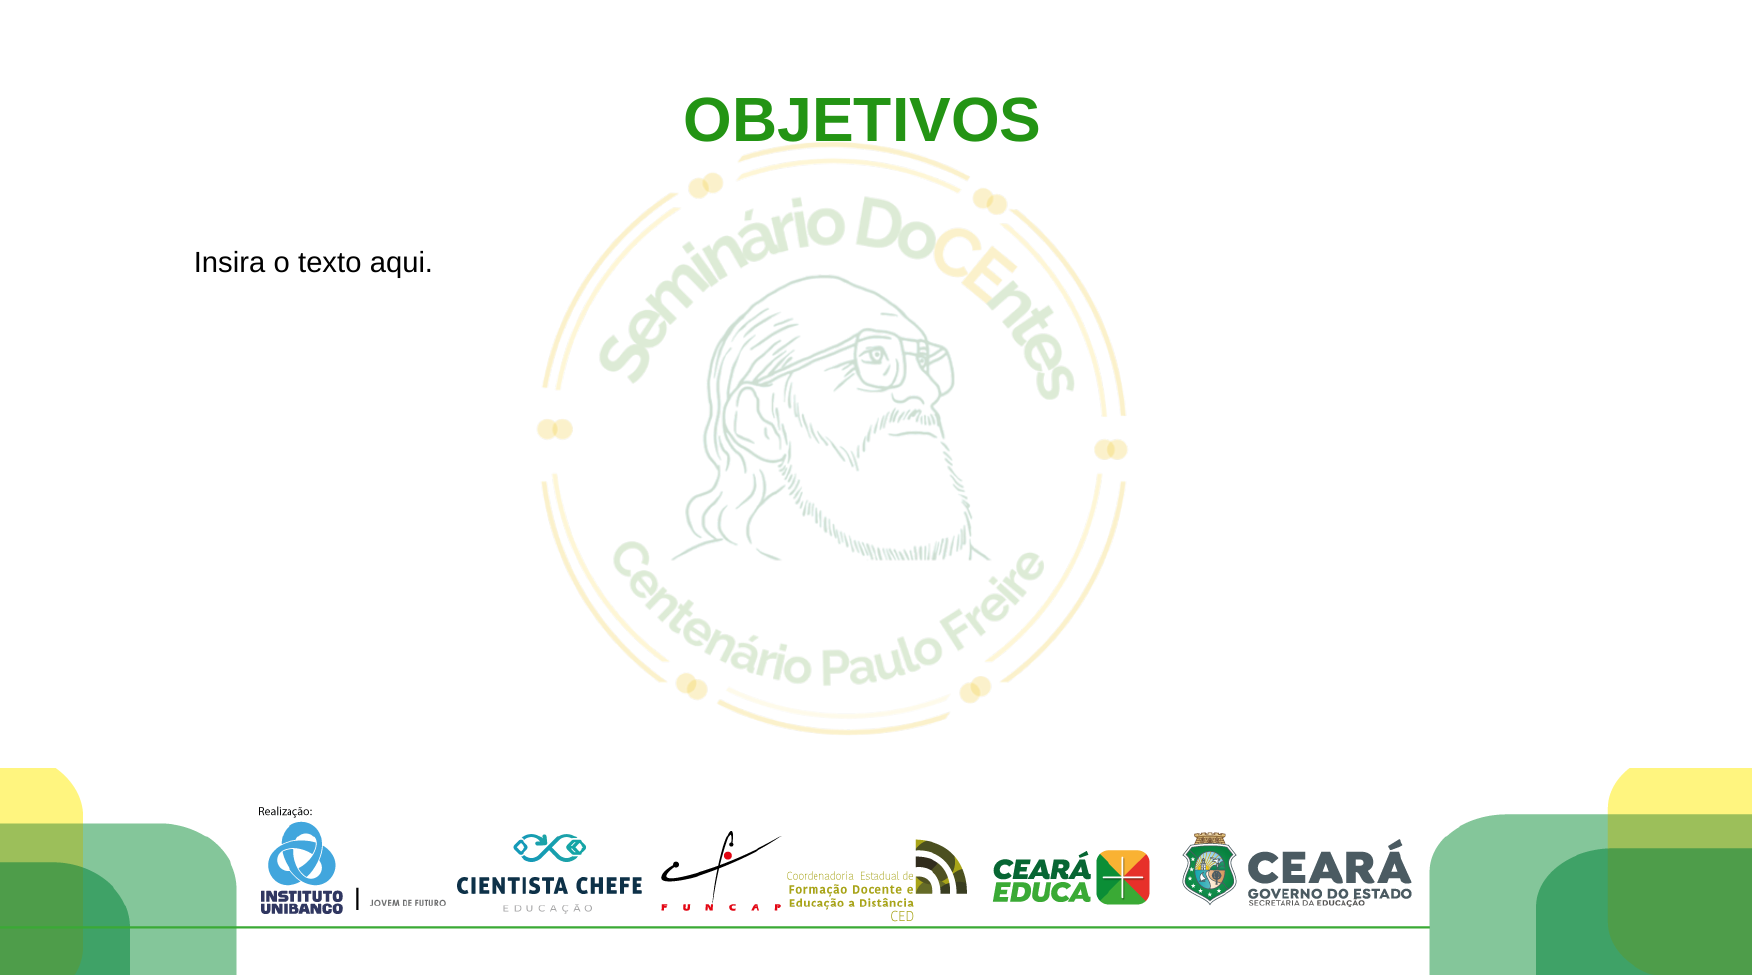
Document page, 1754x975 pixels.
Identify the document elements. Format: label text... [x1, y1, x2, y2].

text_box OBJETIVOS [549, 71, 1177, 162]
picture [0, 0, 1752, 975]
text_box Insira o texto aqui. [178, 228, 1023, 294]
